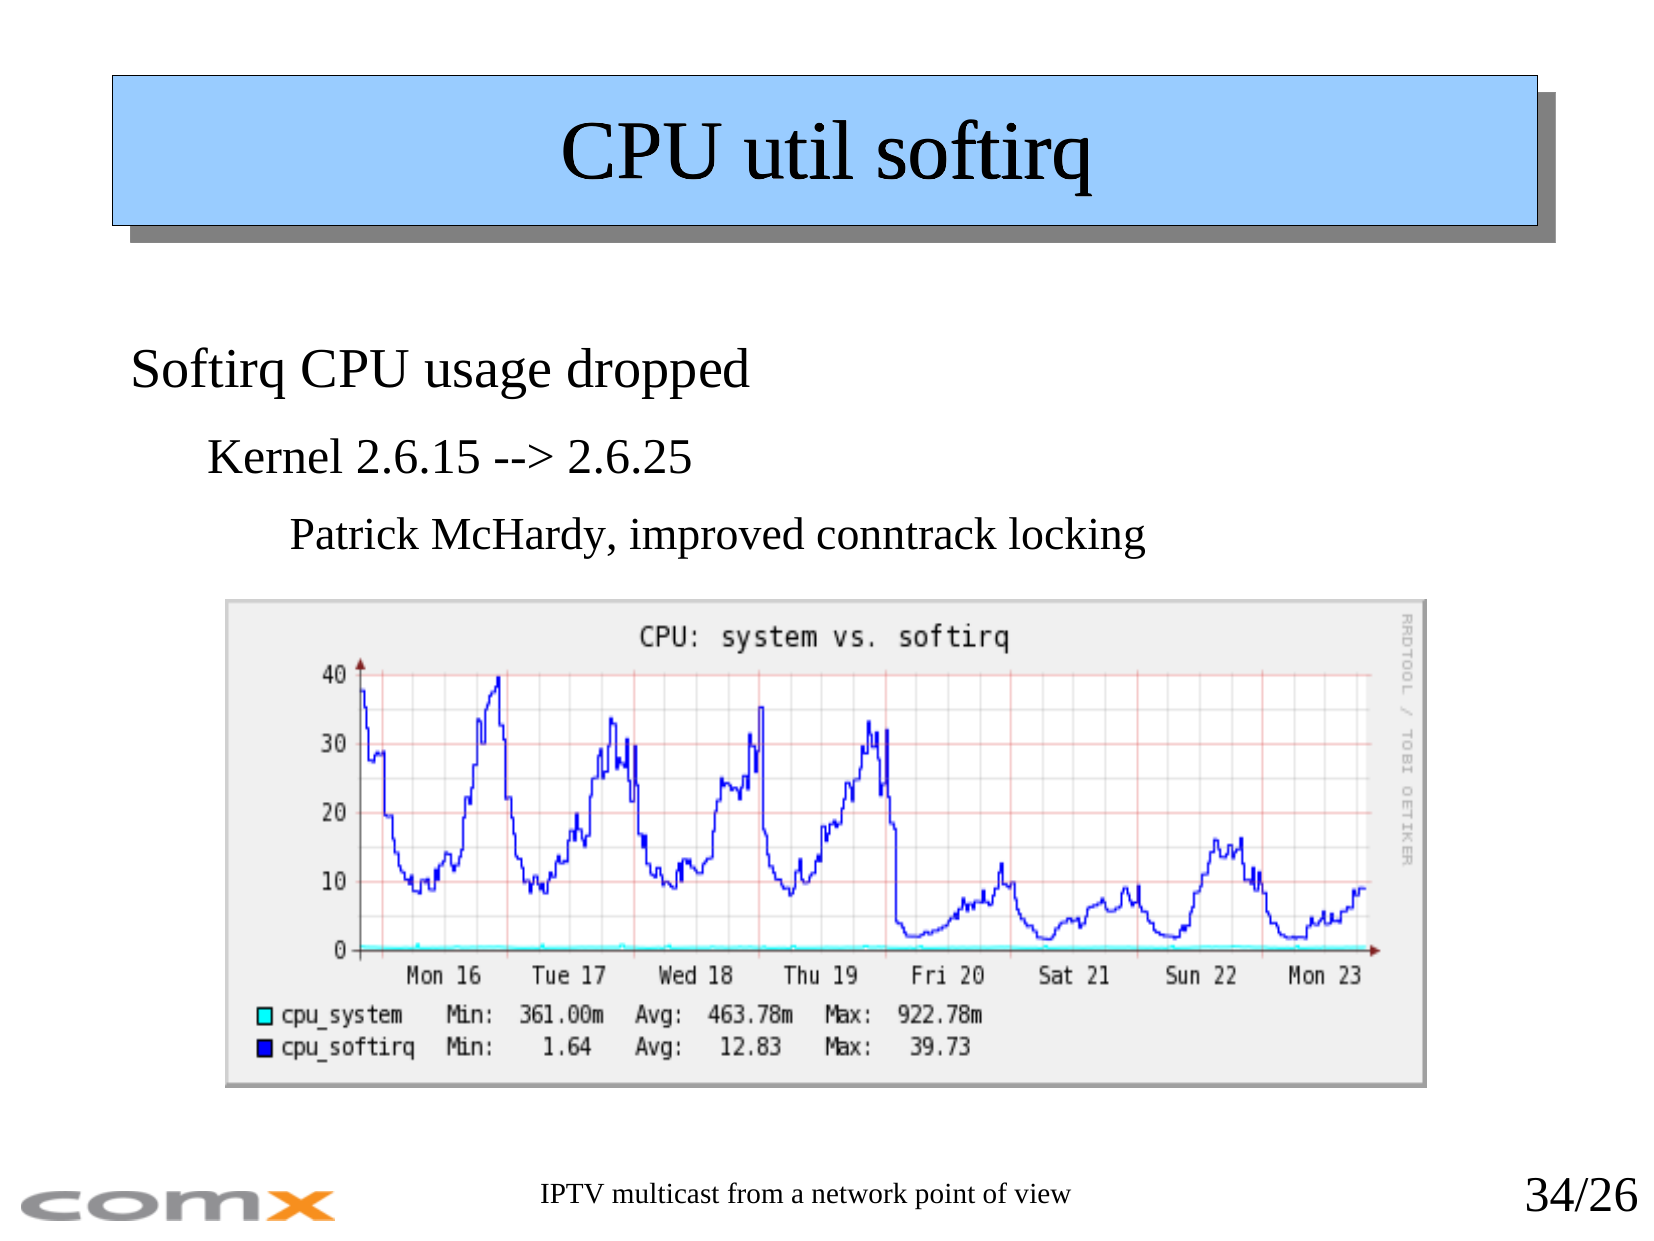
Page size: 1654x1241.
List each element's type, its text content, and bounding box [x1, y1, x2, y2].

list Softirq CPU usage dropped Kernel 2.6.15 --> 2.6.25 Patrick McHardy, improved conntrack locking [112, 337, 1538, 1126]
picture [21, 1191, 335, 1221]
title CPU util softirq [116, 75, 1538, 226]
picture [225, 599, 1427, 1088]
